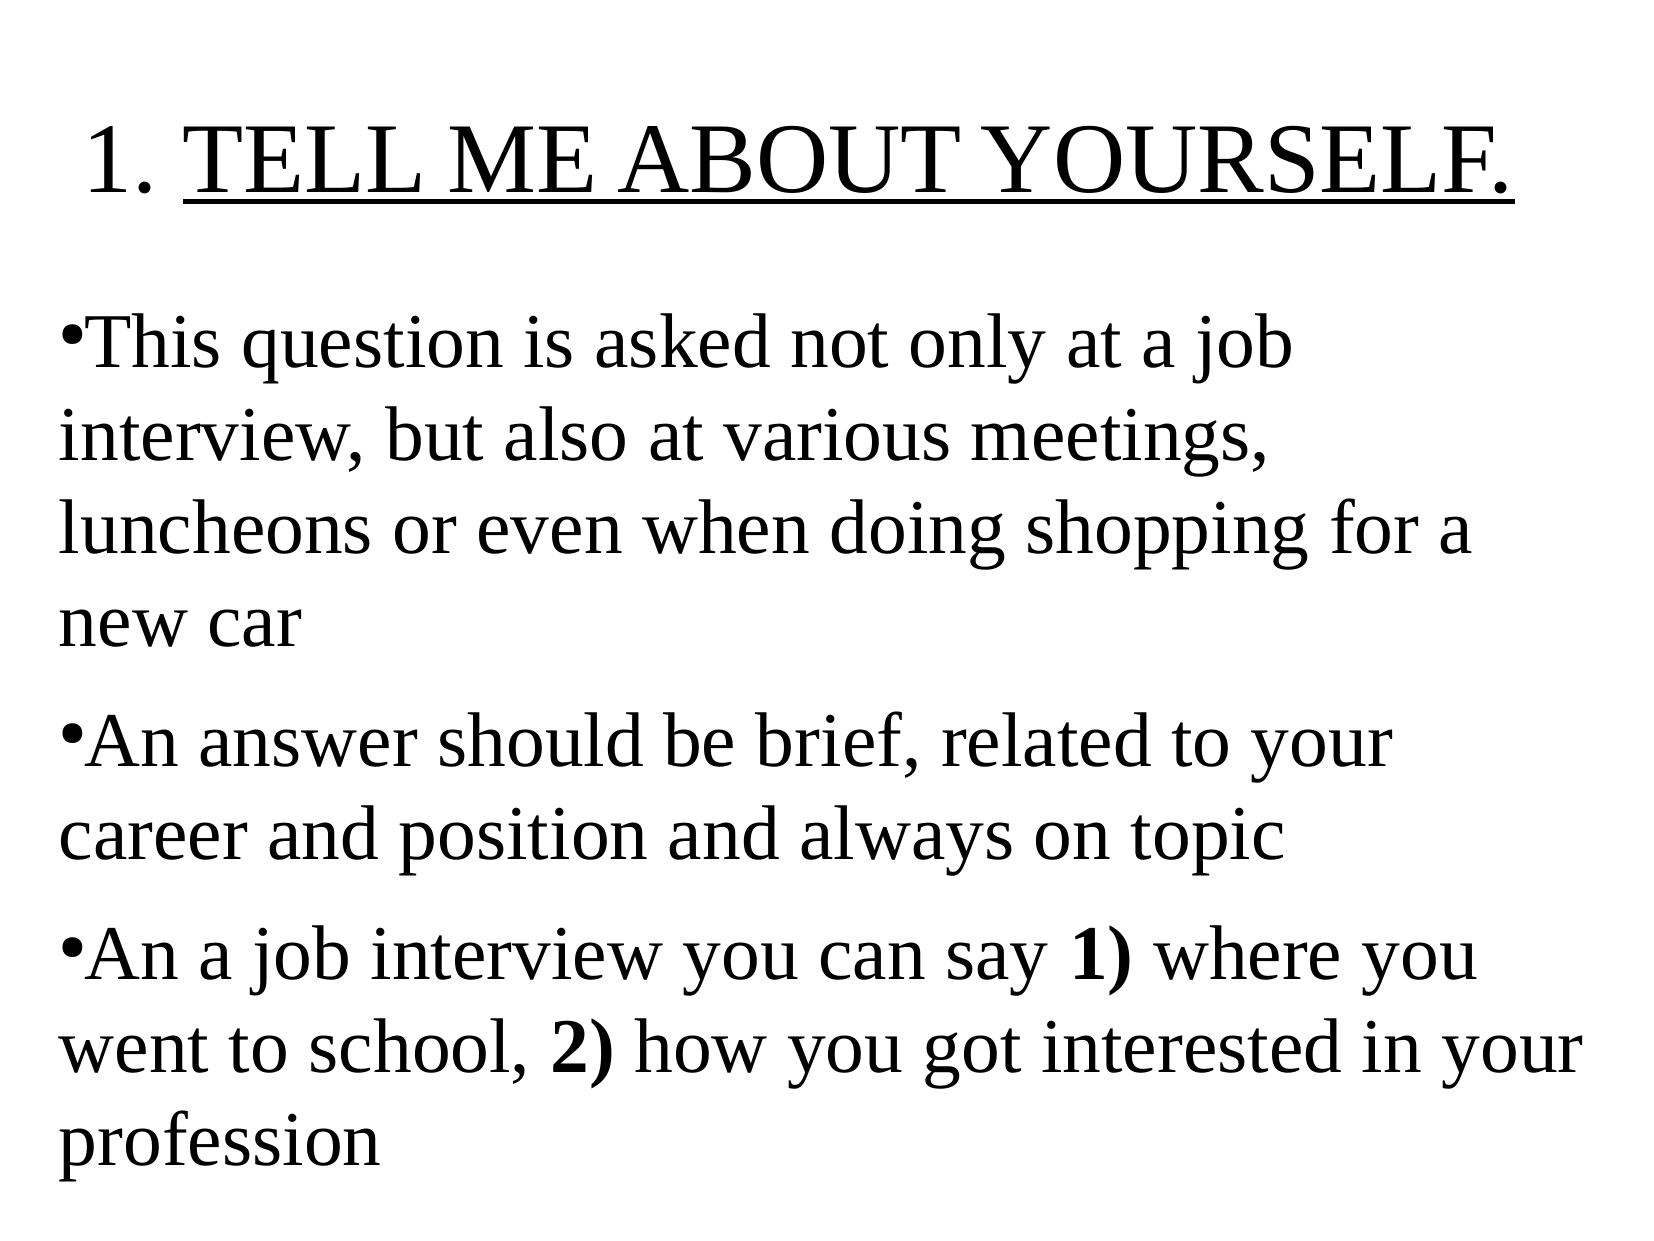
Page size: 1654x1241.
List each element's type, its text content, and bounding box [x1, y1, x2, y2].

list This question is asked not only at a job interview, but also at various meetings, luncheons or even when doing shopping for a new car An answer should be brief, related to your career and position and always on topic An a job interview you can say 1) where you went to school, 2) how you got interested in your profession [59, 290, 1595, 1182]
title 1. TELL ME ABOUT YOURSELF. [82, 49, 1571, 257]
